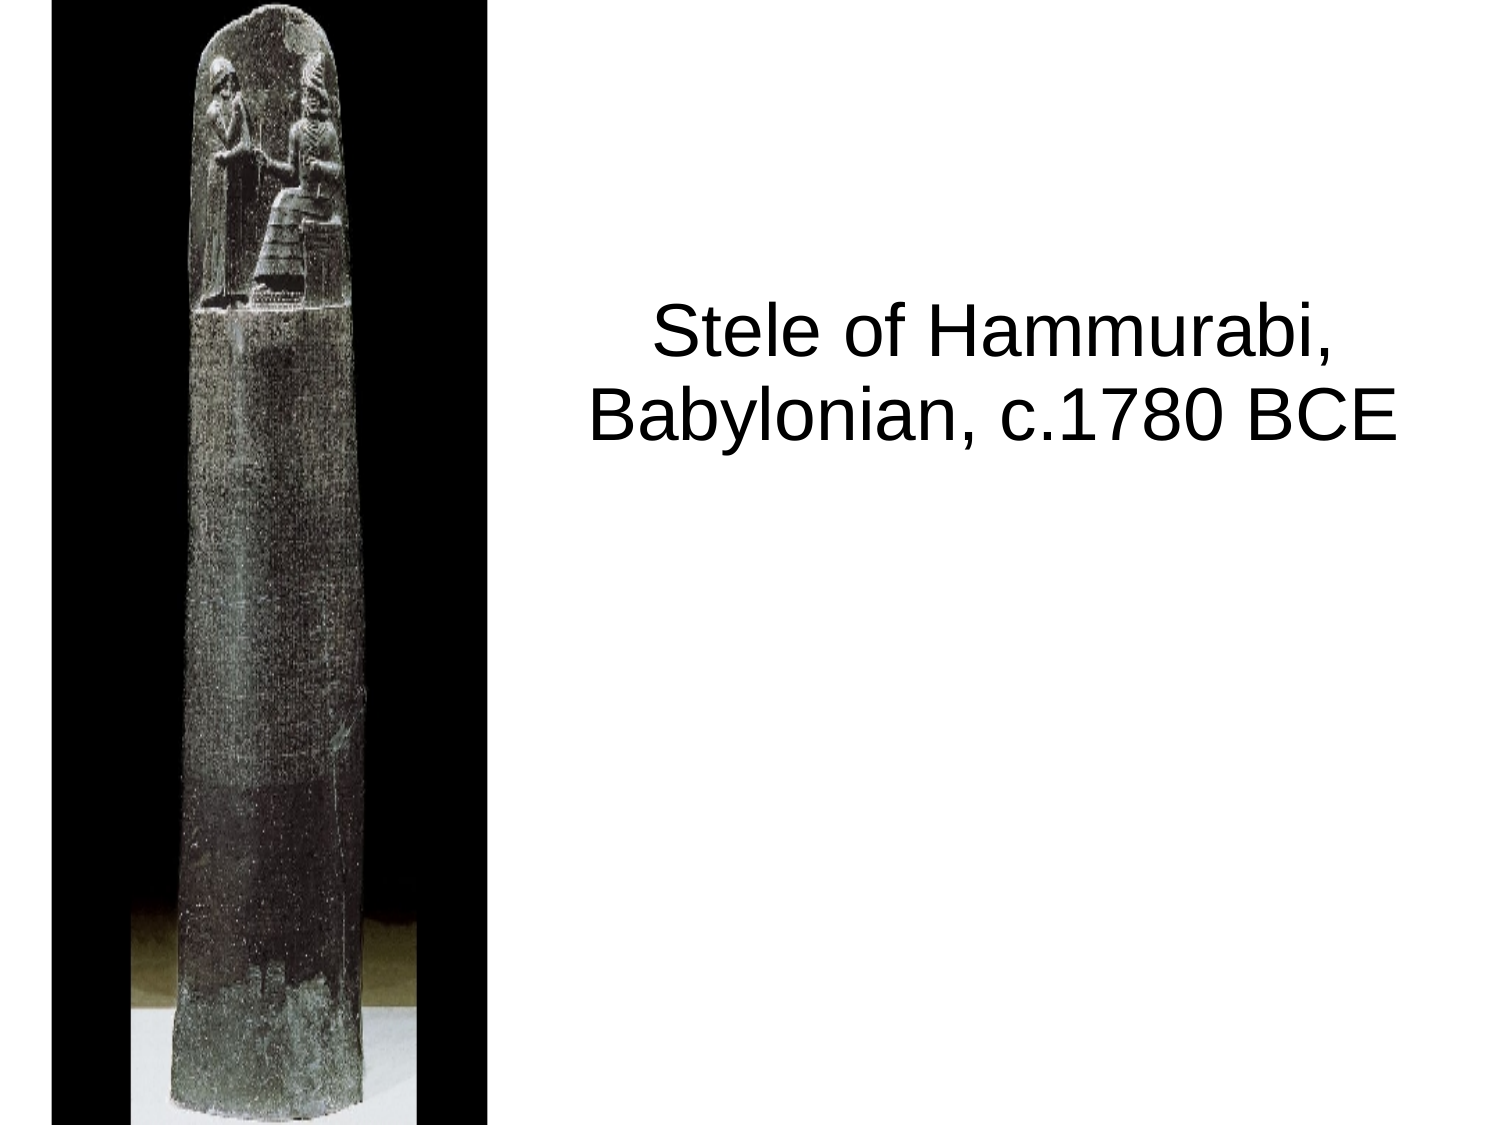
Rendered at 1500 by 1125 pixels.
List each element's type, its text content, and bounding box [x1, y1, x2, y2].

title Stele of Hammurabi, Babylonian, c.1780 BCE [562, 45, 1425, 701]
picture [51, 0, 488, 1125]
